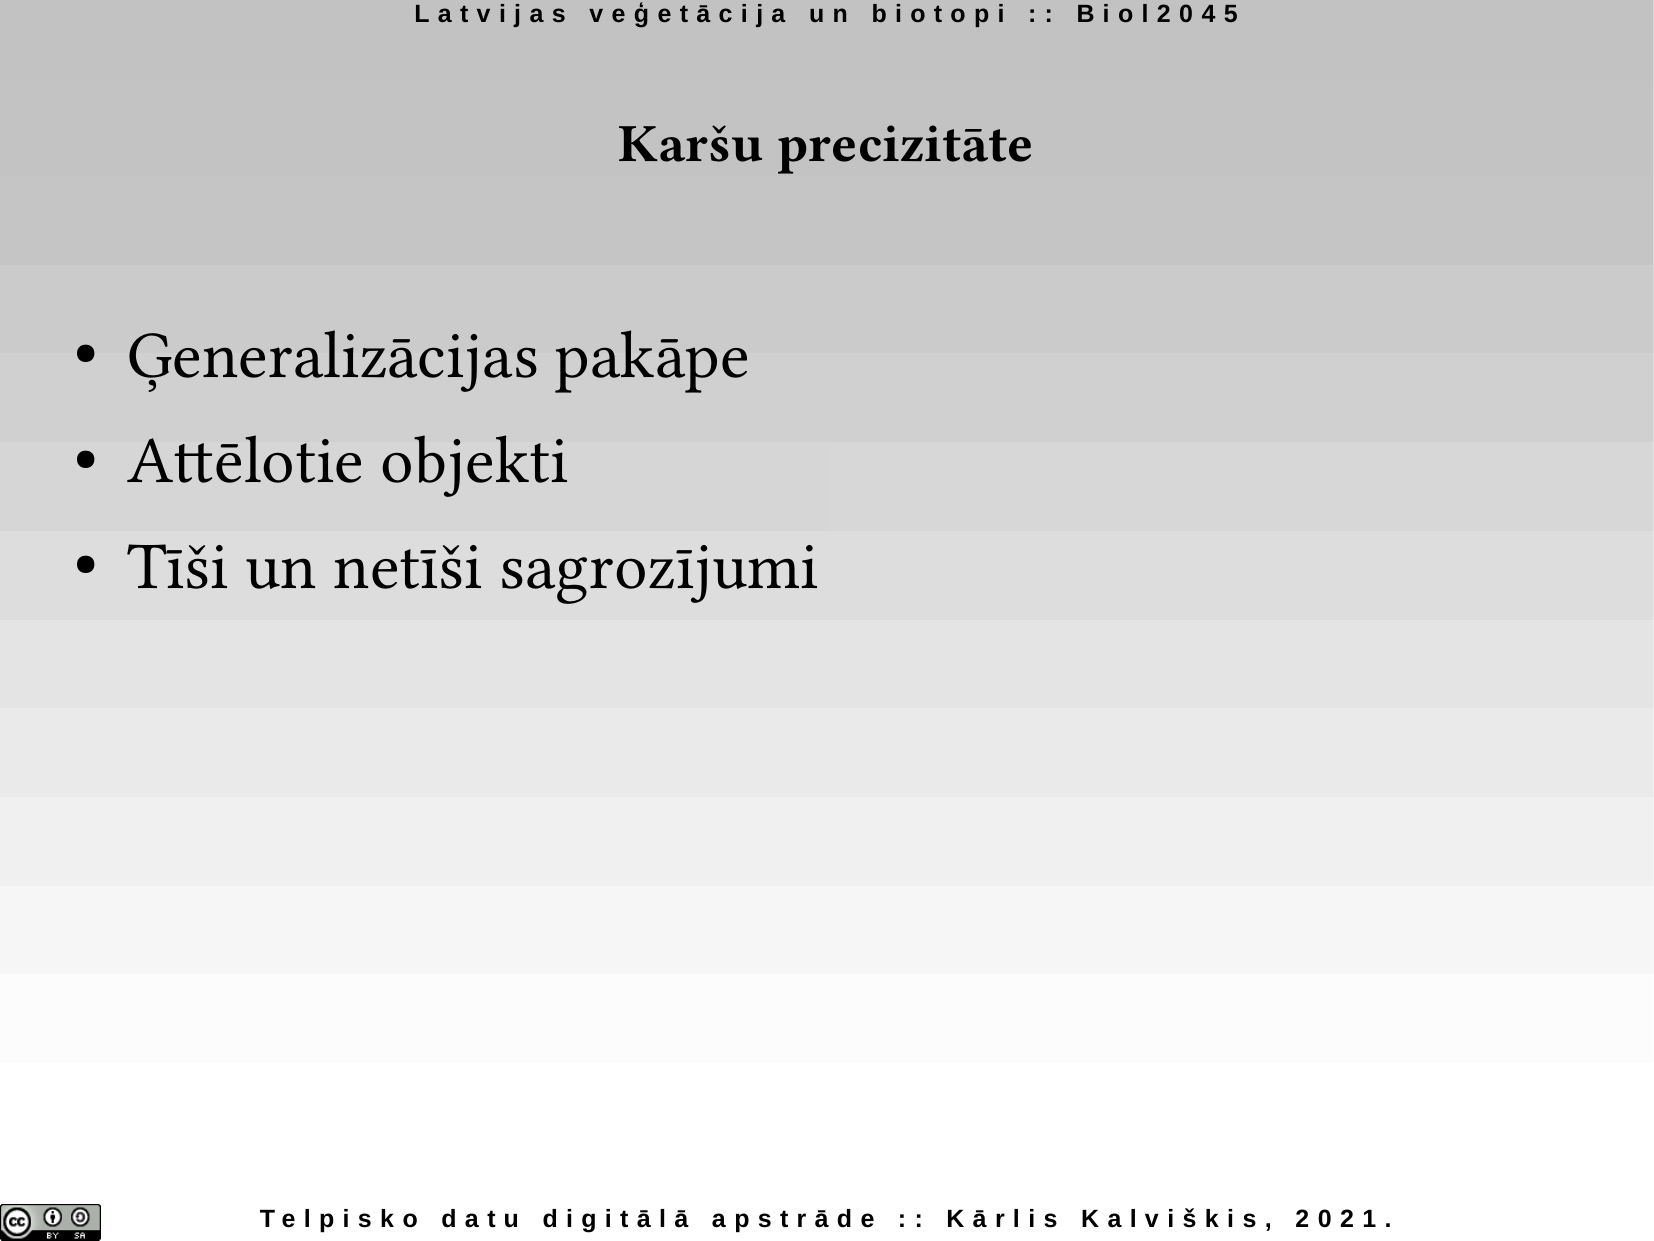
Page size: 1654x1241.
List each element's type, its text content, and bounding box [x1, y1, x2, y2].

list Ģeneralizācijas pakāpe Attēlotie objekti Tīši un netīši sagrozījumi [56, 317, 1600, 1175]
picture [0, 287, 1654, 1241]
title Karšu precizitāte [0, 1, 1654, 287]
